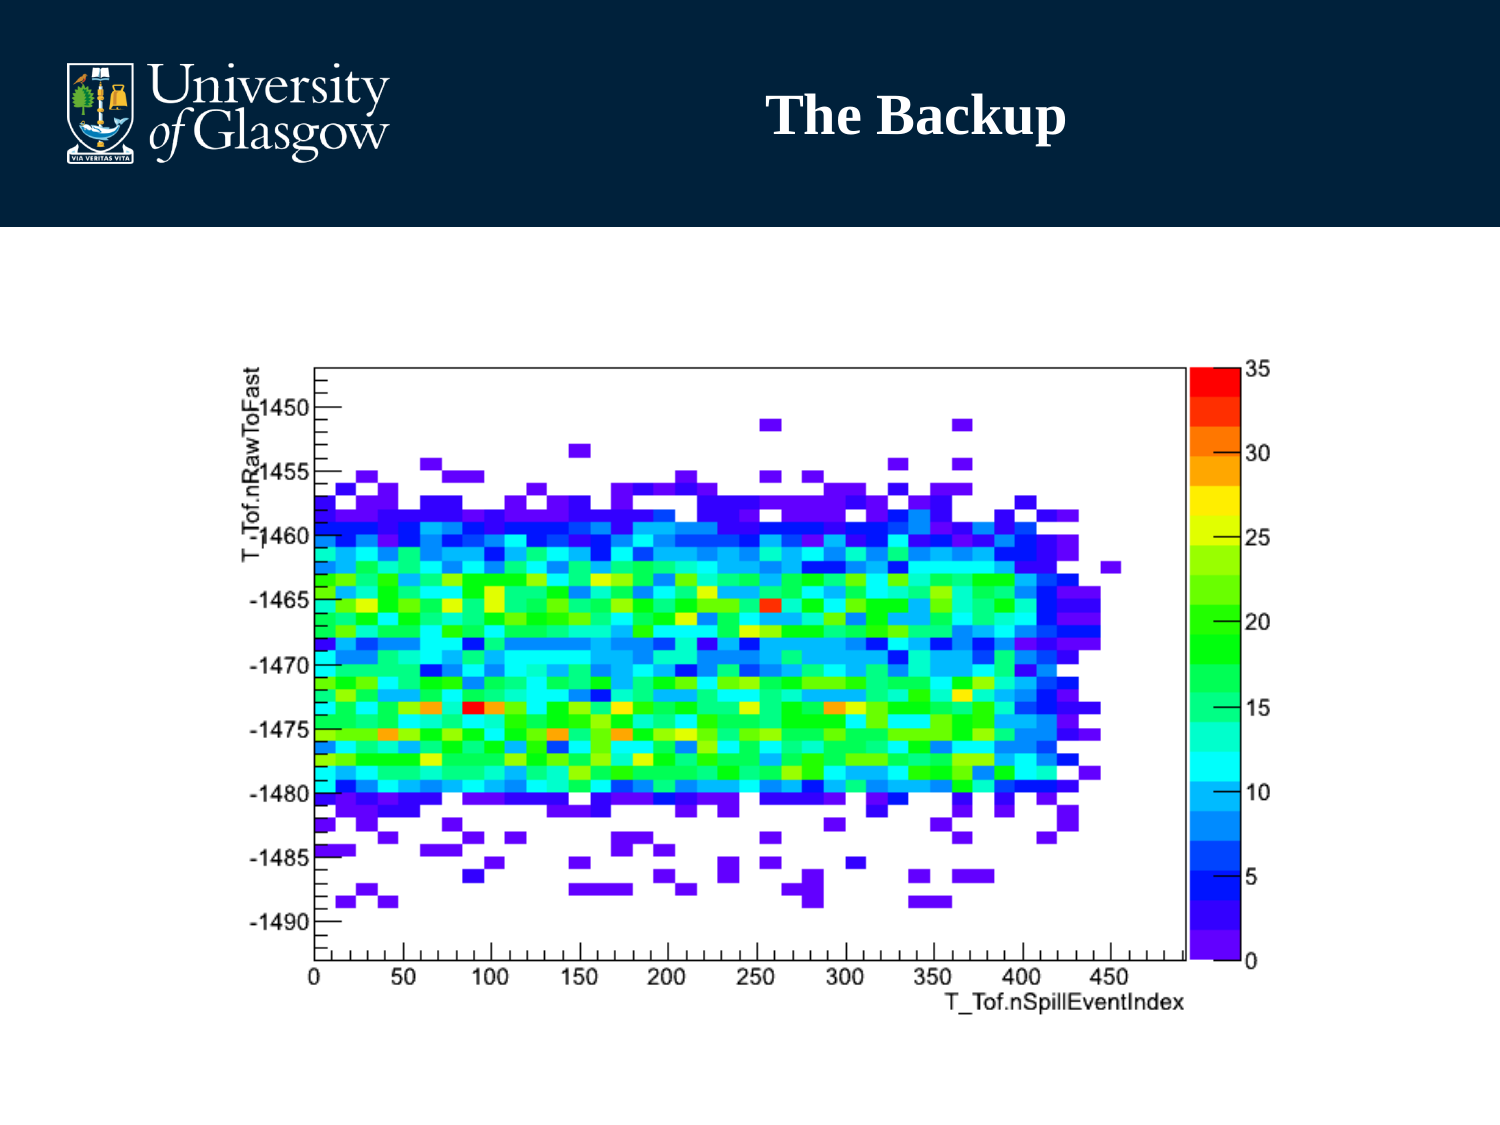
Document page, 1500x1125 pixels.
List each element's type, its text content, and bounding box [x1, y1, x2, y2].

title The Backup [750, 54, 1464, 168]
picture [206, 294, 1295, 1036]
